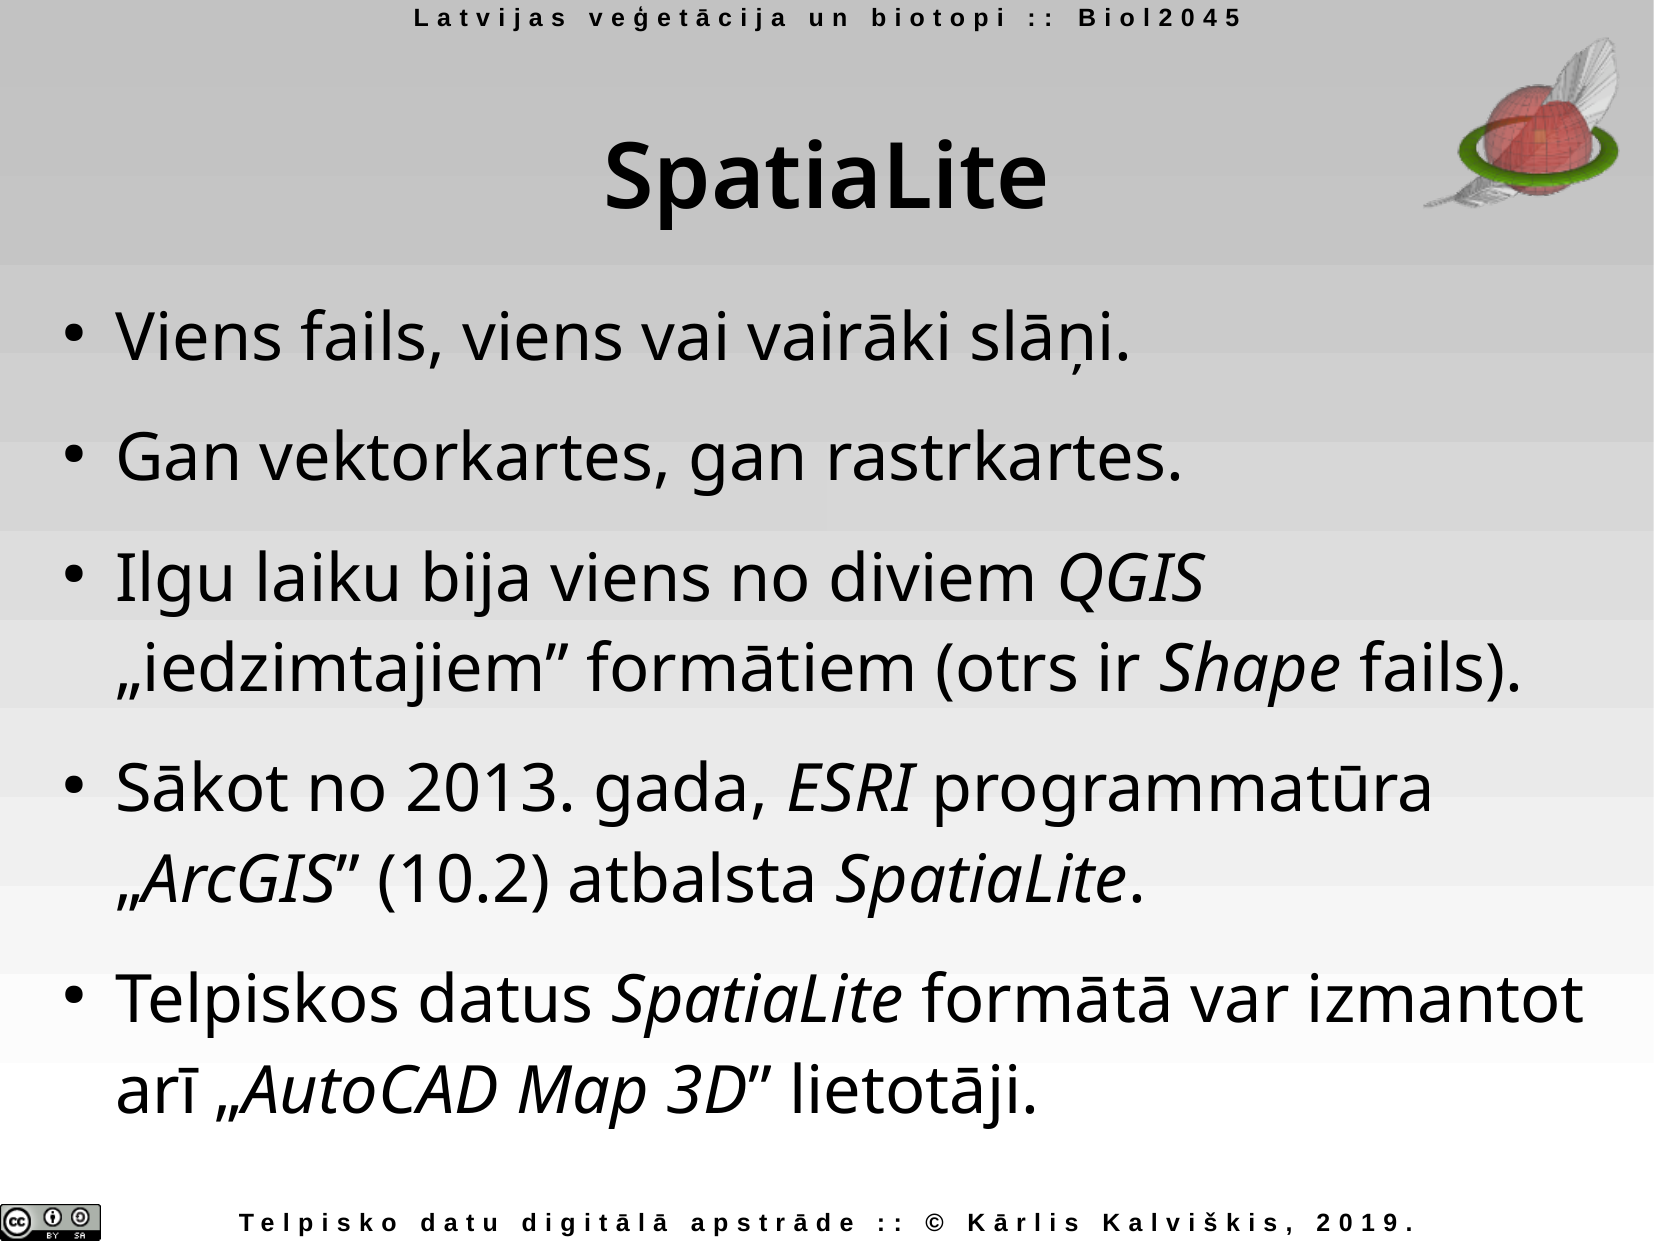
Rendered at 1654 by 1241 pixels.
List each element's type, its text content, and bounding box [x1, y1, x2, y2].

title SpatiaLite [29, 49, 1625, 296]
picture [0, 0, 1654, 1241]
list Viens fails, viens vai vairāki slāņi. Gan vektorkartes, gan rastrkartes. Ilgu laiku bija viens no diviem QGIS „iedzimtajiem” formātiem (otrs ir Shape fails). Sākot no 2013. gada, ESRI programmatūra „ArcGIS” (10.2) atbalsta SpatiaLite. Telpiskos datus SpatiaLite formātā var izmantot arī „AutoCAD Map 3D” lietotāji. [44, 289, 1610, 1113]
